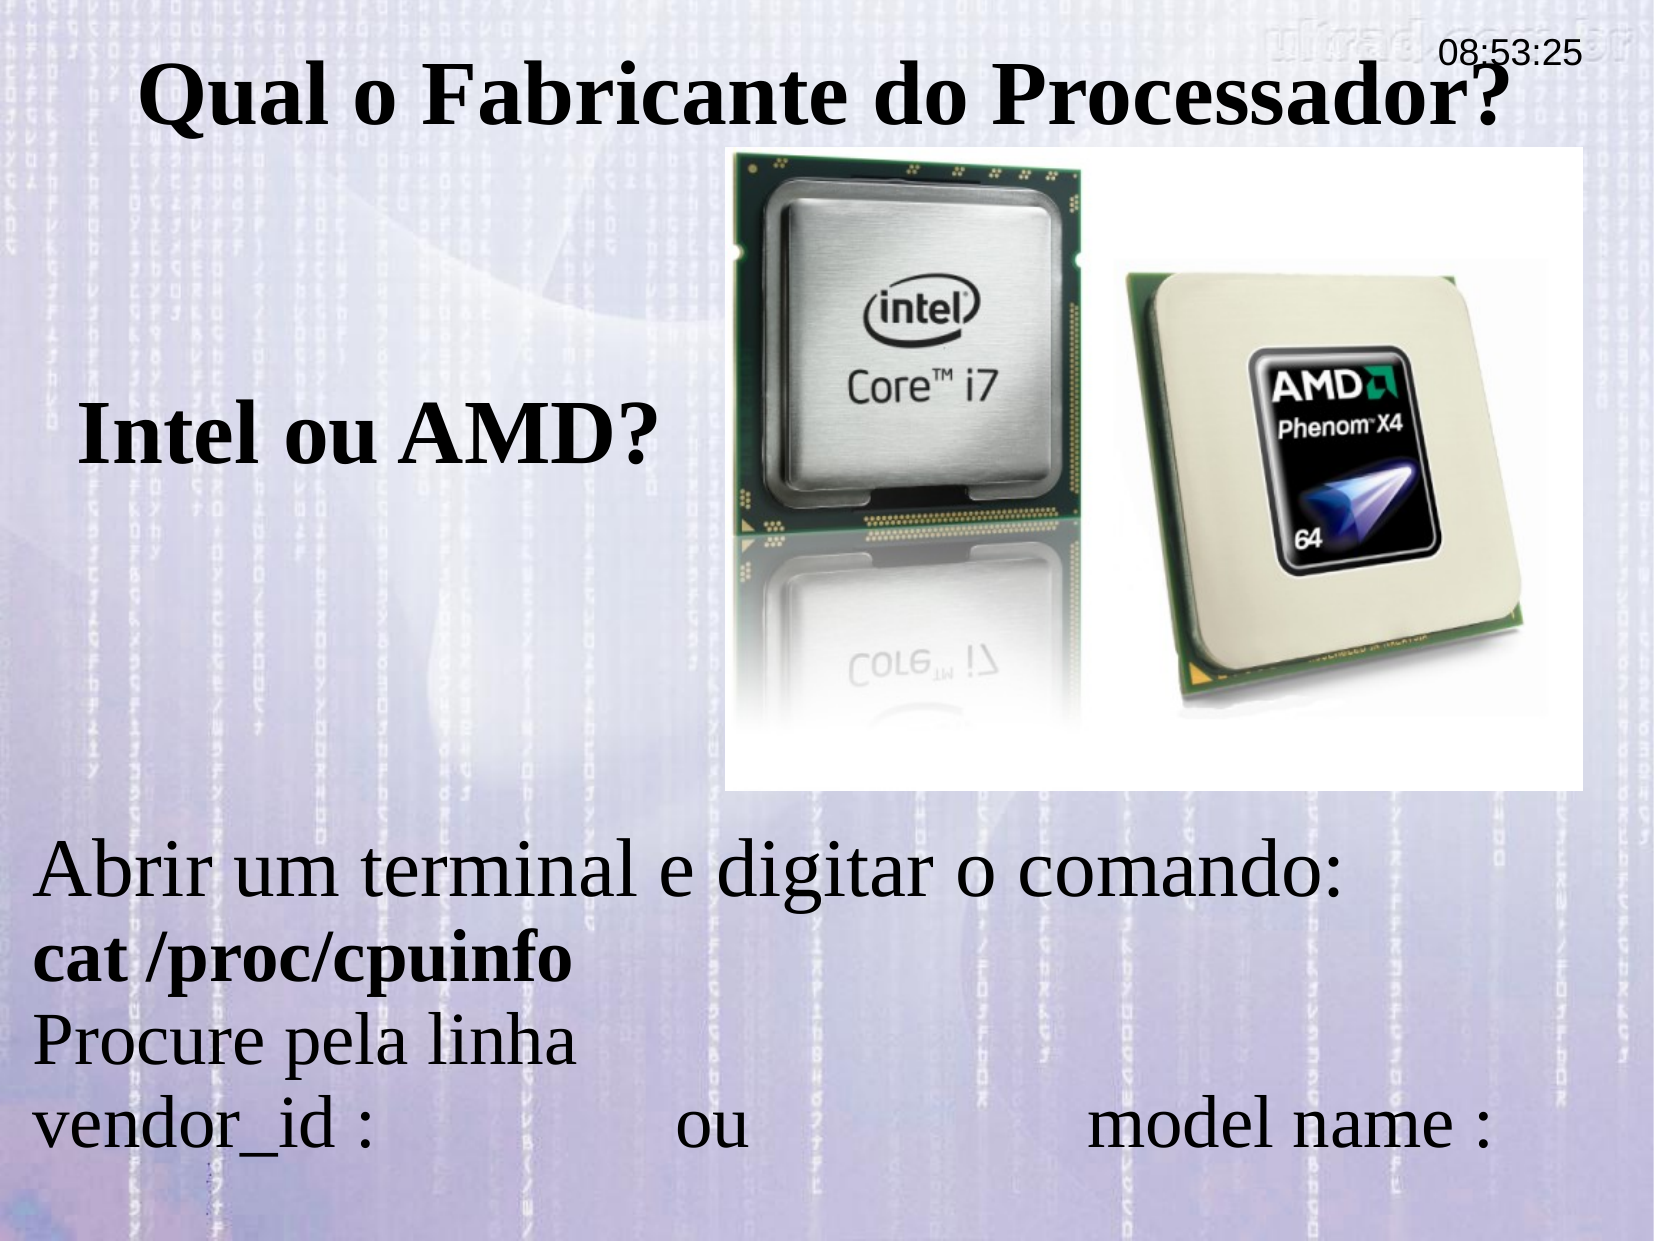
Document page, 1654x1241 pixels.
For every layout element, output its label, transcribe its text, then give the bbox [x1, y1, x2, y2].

picture [0, 0, 1654, 1241]
text_box 09:59:01 [1423, 23, 1631, 94]
text_box Qual o Fabricante do Processador? [29, 35, 1625, 171]
text_box Intel ou AMD? [59, 374, 681, 510]
text_box Abrir um terminal e digitar o comando: cat /proc/cpuinfo Procure pela linha vendor_id : ou model name : [17, 815, 1625, 1210]
